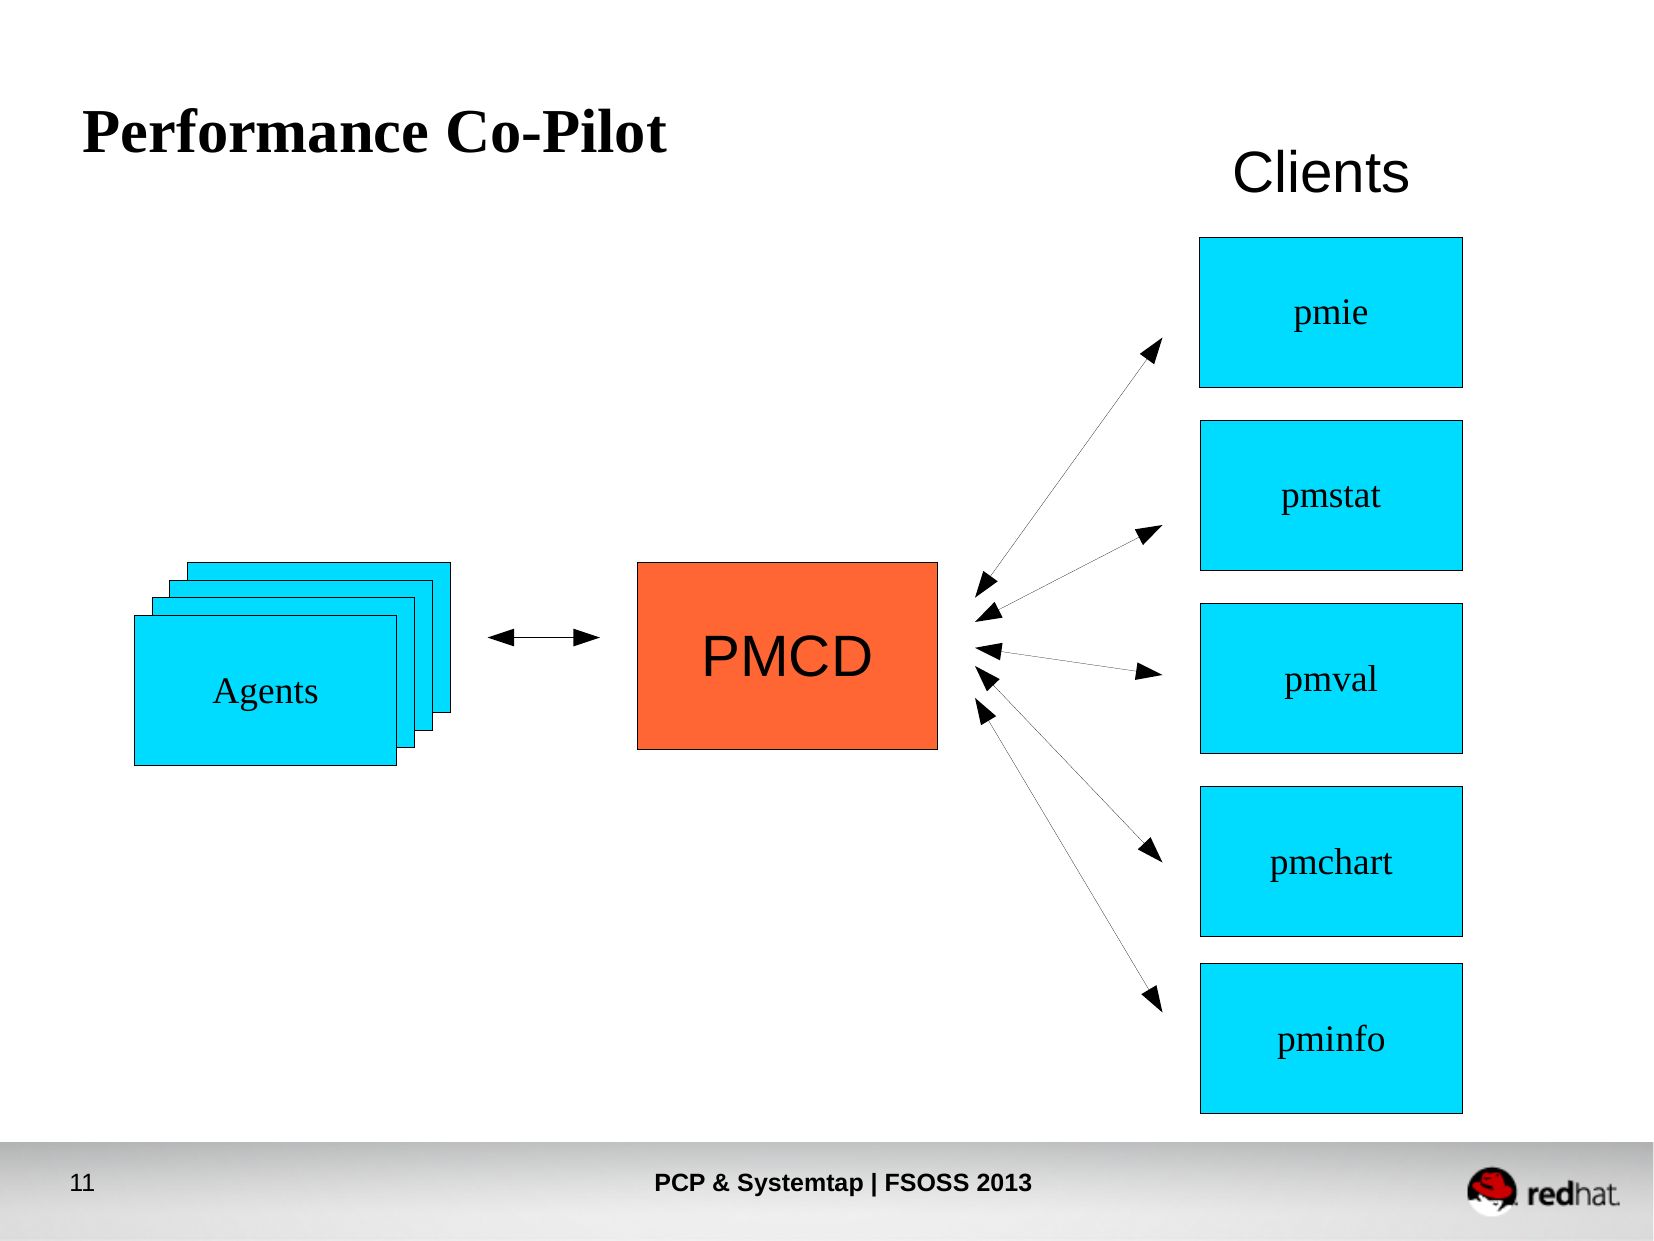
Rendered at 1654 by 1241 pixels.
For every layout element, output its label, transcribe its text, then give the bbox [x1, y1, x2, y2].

text_box pmie [1199, 237, 1463, 388]
text_box Agents [134, 615, 397, 766]
text_box Clients [1217, 132, 1426, 213]
text_box PMCD [637, 562, 938, 750]
text_box [152, 562, 451, 748]
picture [0, 1142, 1654, 1241]
text_box pminfo [1200, 963, 1463, 1114]
title Performance Co-Pilot [82, 37, 1571, 226]
text_box pmstat [1200, 420, 1463, 571]
text_box pmchart [1200, 786, 1463, 937]
text_box pmval [1200, 603, 1463, 754]
